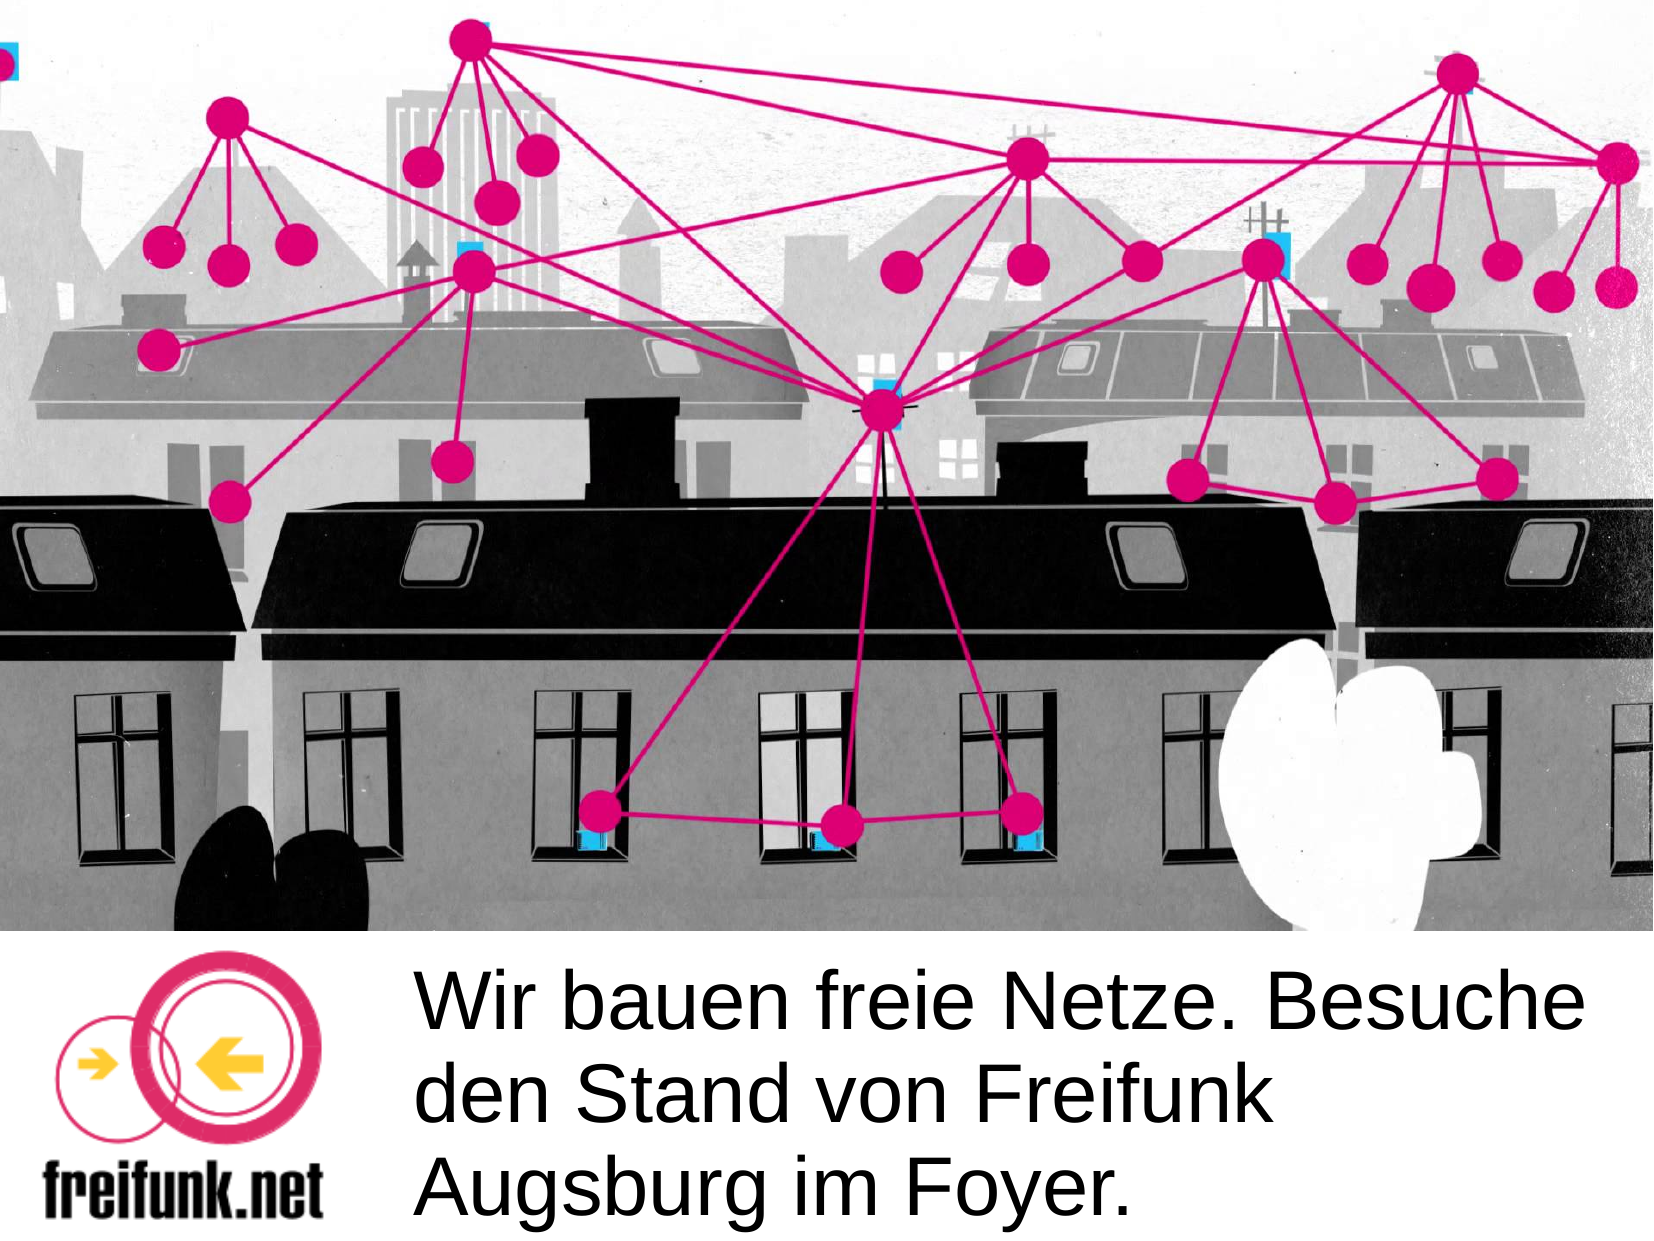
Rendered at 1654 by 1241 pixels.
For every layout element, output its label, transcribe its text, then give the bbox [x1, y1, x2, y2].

title Wir bauen freie Netze. Besuche den Stand von Freifunk Augsburg im Foyer. [413, 947, 1618, 1241]
picture [0, 0, 1653, 1241]
